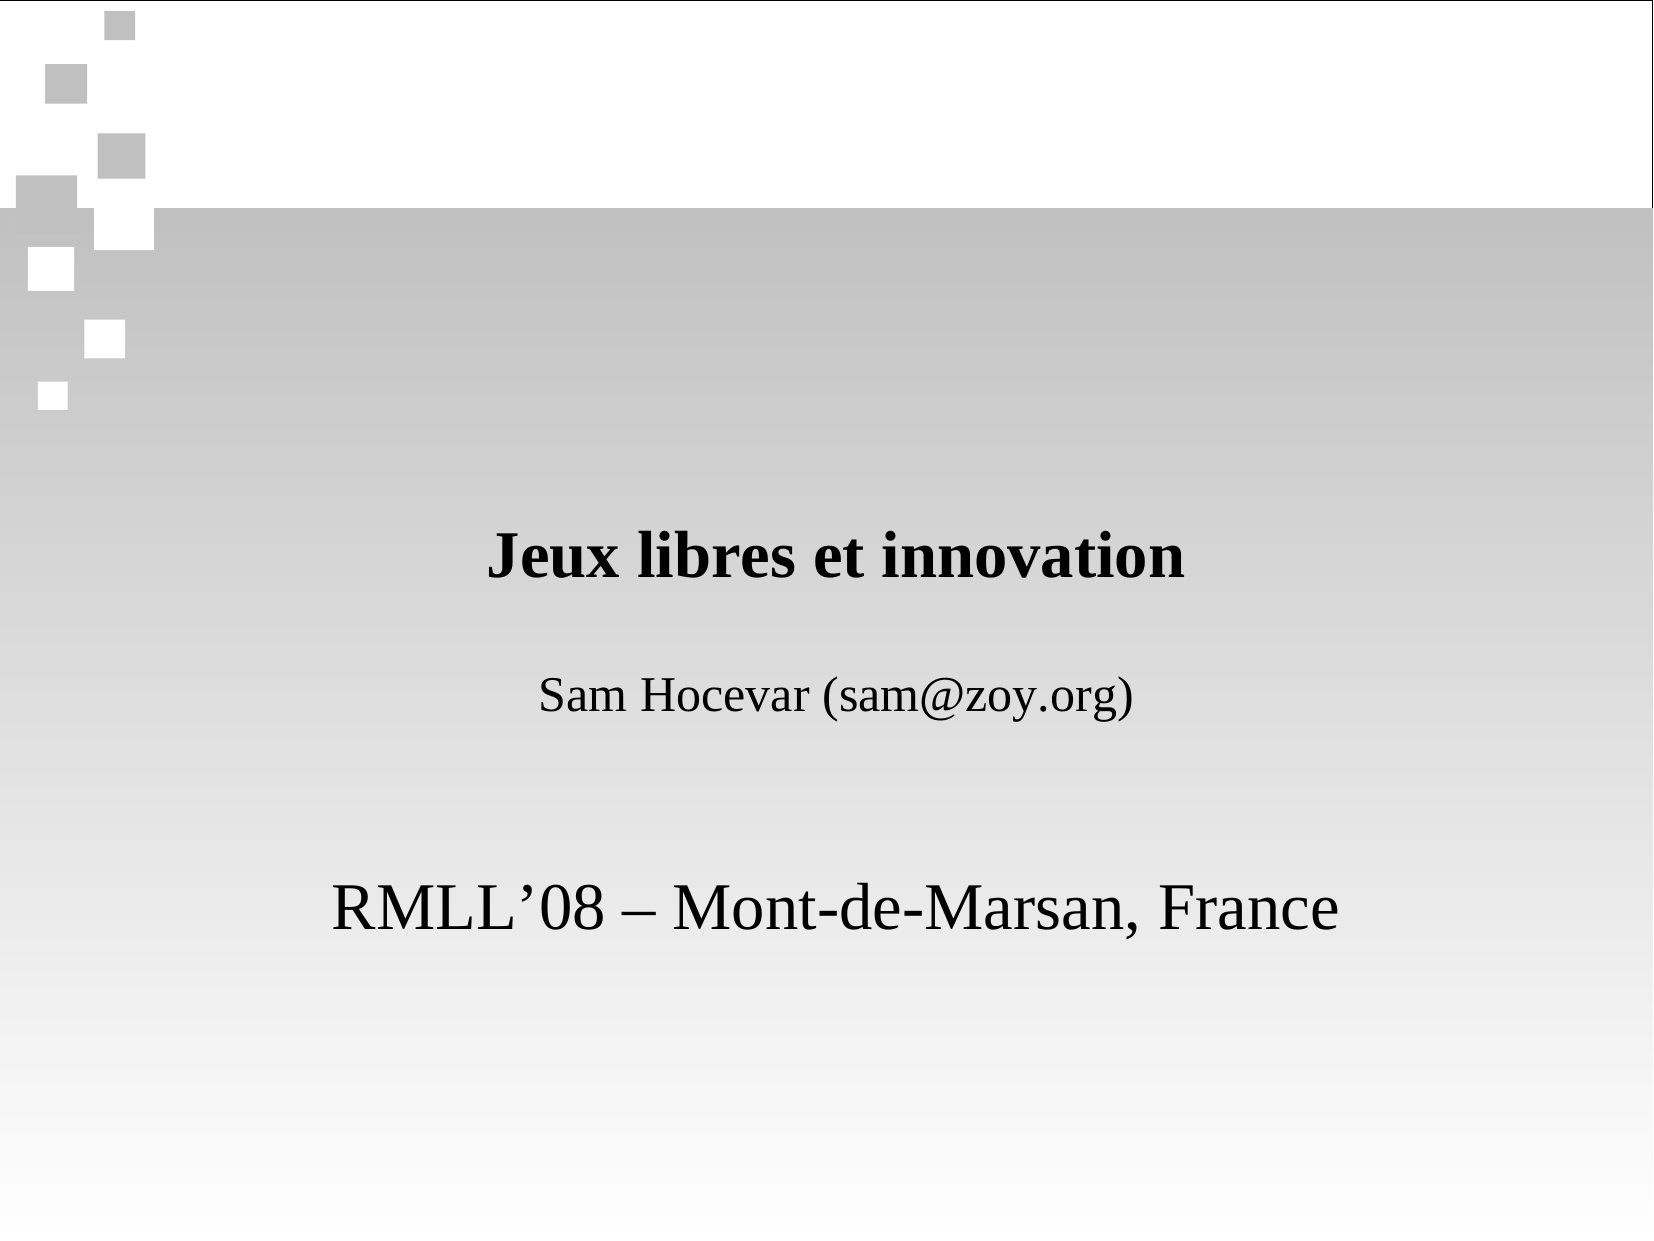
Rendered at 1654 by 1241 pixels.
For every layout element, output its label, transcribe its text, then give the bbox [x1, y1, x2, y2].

title [90, 0, 1567, 204]
text_box Jeux libres et innovation Sam Hocevar (sam@zoy.org) RMLL’08 – Mont-de-Marsan, France [141, 279, 1532, 1183]
